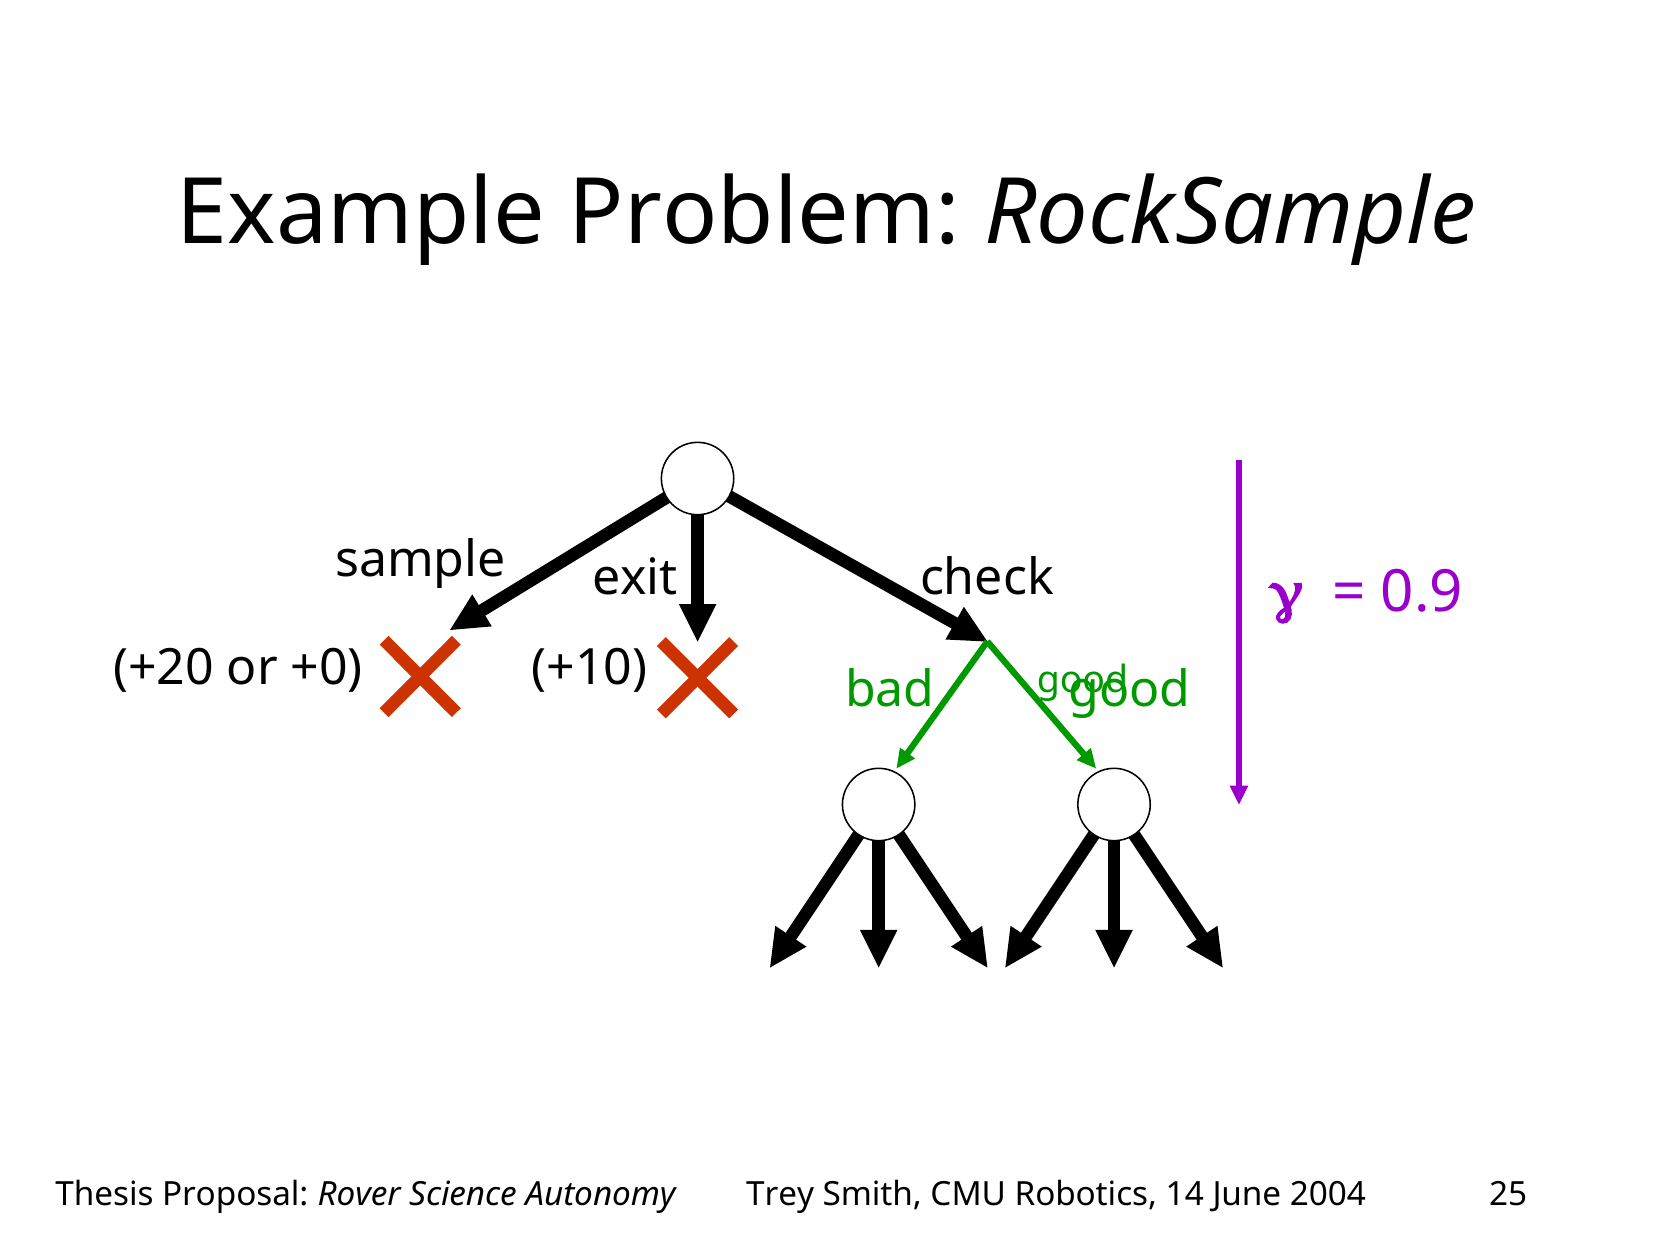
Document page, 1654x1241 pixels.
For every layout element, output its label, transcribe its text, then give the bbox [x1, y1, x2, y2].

text_box = 0.9 [1255, 541, 1593, 675]
text_box check [905, 532, 1090, 621]
text_box good [1054, 644, 1250, 733]
text_box sample [219, 515, 521, 604]
text_box [1077, 768, 1151, 841]
title Example Problem: RockSample [124, 104, 1530, 311]
text_box (+10) [490, 623, 663, 712]
text_box good [1022, 644, 1054, 733]
text_box [842, 768, 915, 841]
text_box bad [814, 644, 950, 733]
text_box [661, 442, 734, 515]
text_box (+20 or +0) [67, 623, 378, 712]
text_box exit [565, 532, 693, 621]
